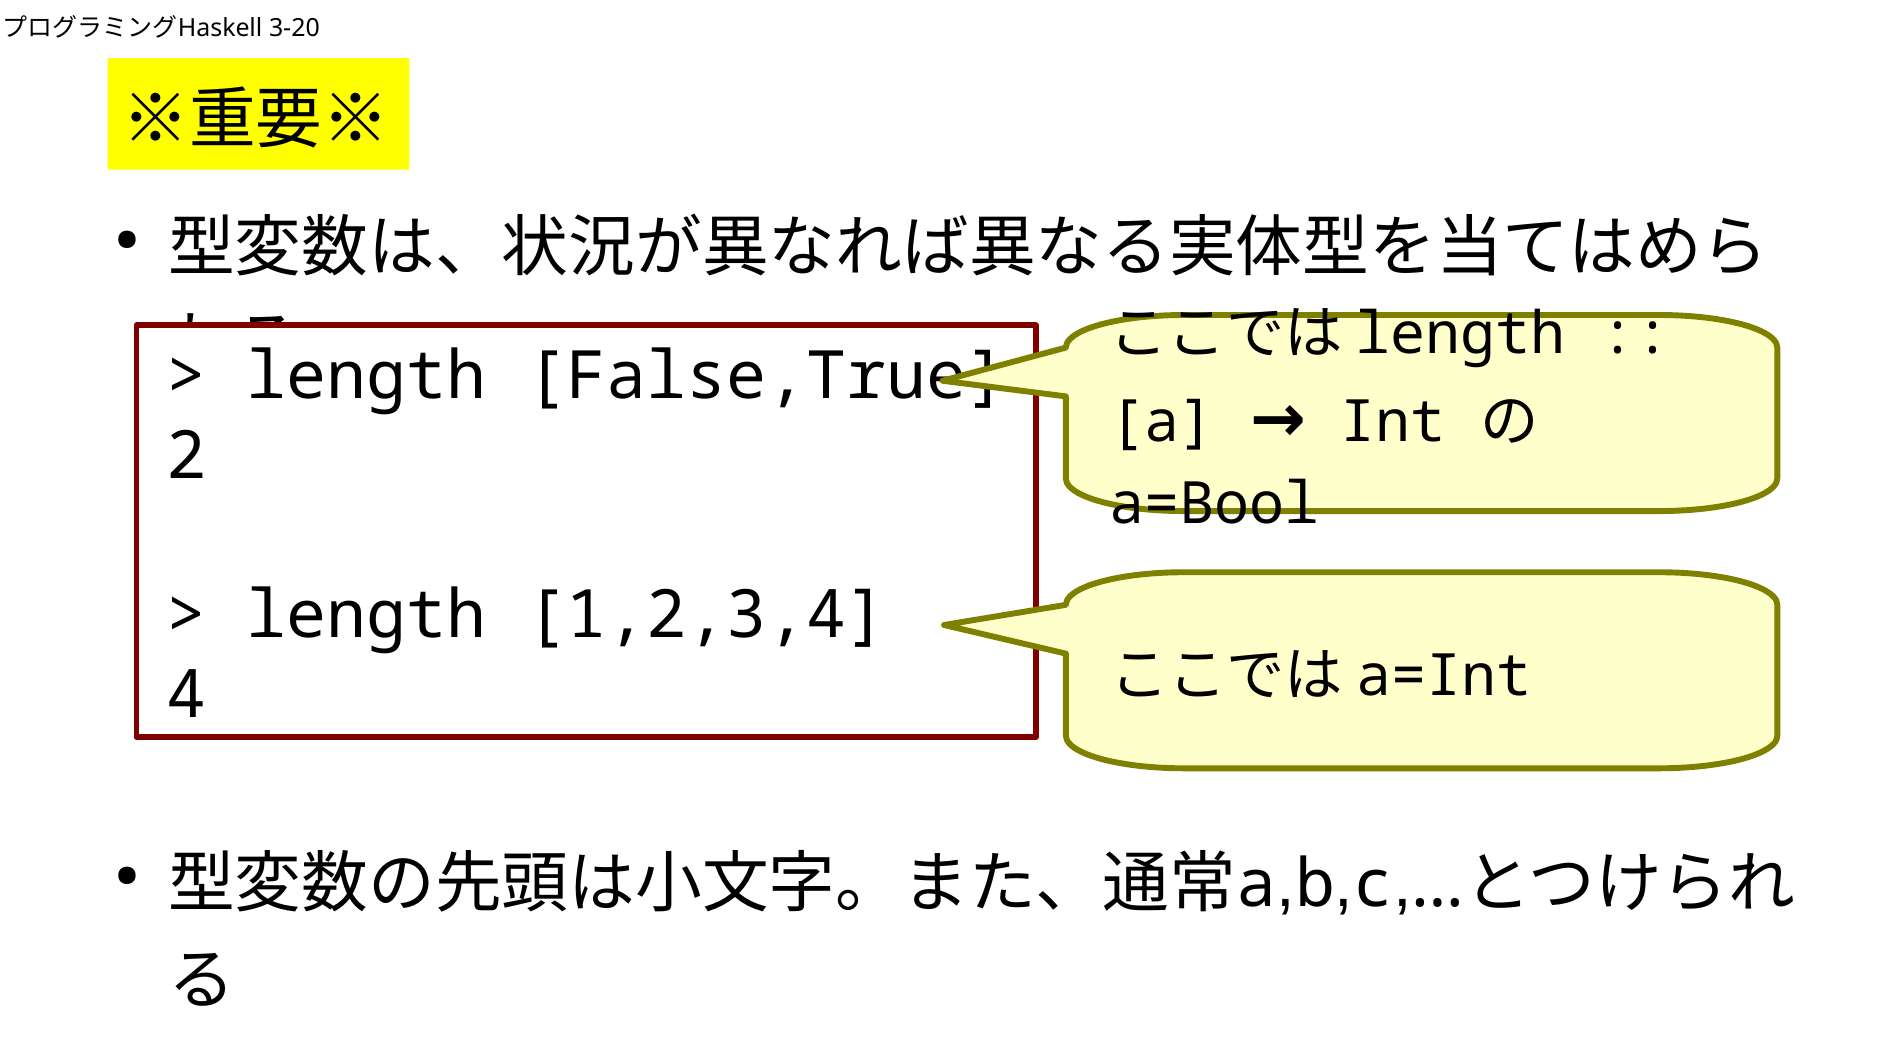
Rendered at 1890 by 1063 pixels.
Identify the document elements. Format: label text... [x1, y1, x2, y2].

text_box ※重要※ [107, 58, 410, 140]
list 型変数の先頭は小文字。また、通常a,b,c,…とつけられる [94, 826, 1809, 911]
text_box ここでは length :: [a] → Int の a=Bool [942, 315, 1778, 512]
text_box ここでは a=Int [944, 572, 1778, 769]
text_box > length [False,True] 2 > length [1,2,3,4] 4 [136, 325, 1036, 738]
list 型変数は、状況が異なれば異なる実体型を当てはめられる [94, 189, 1827, 264]
